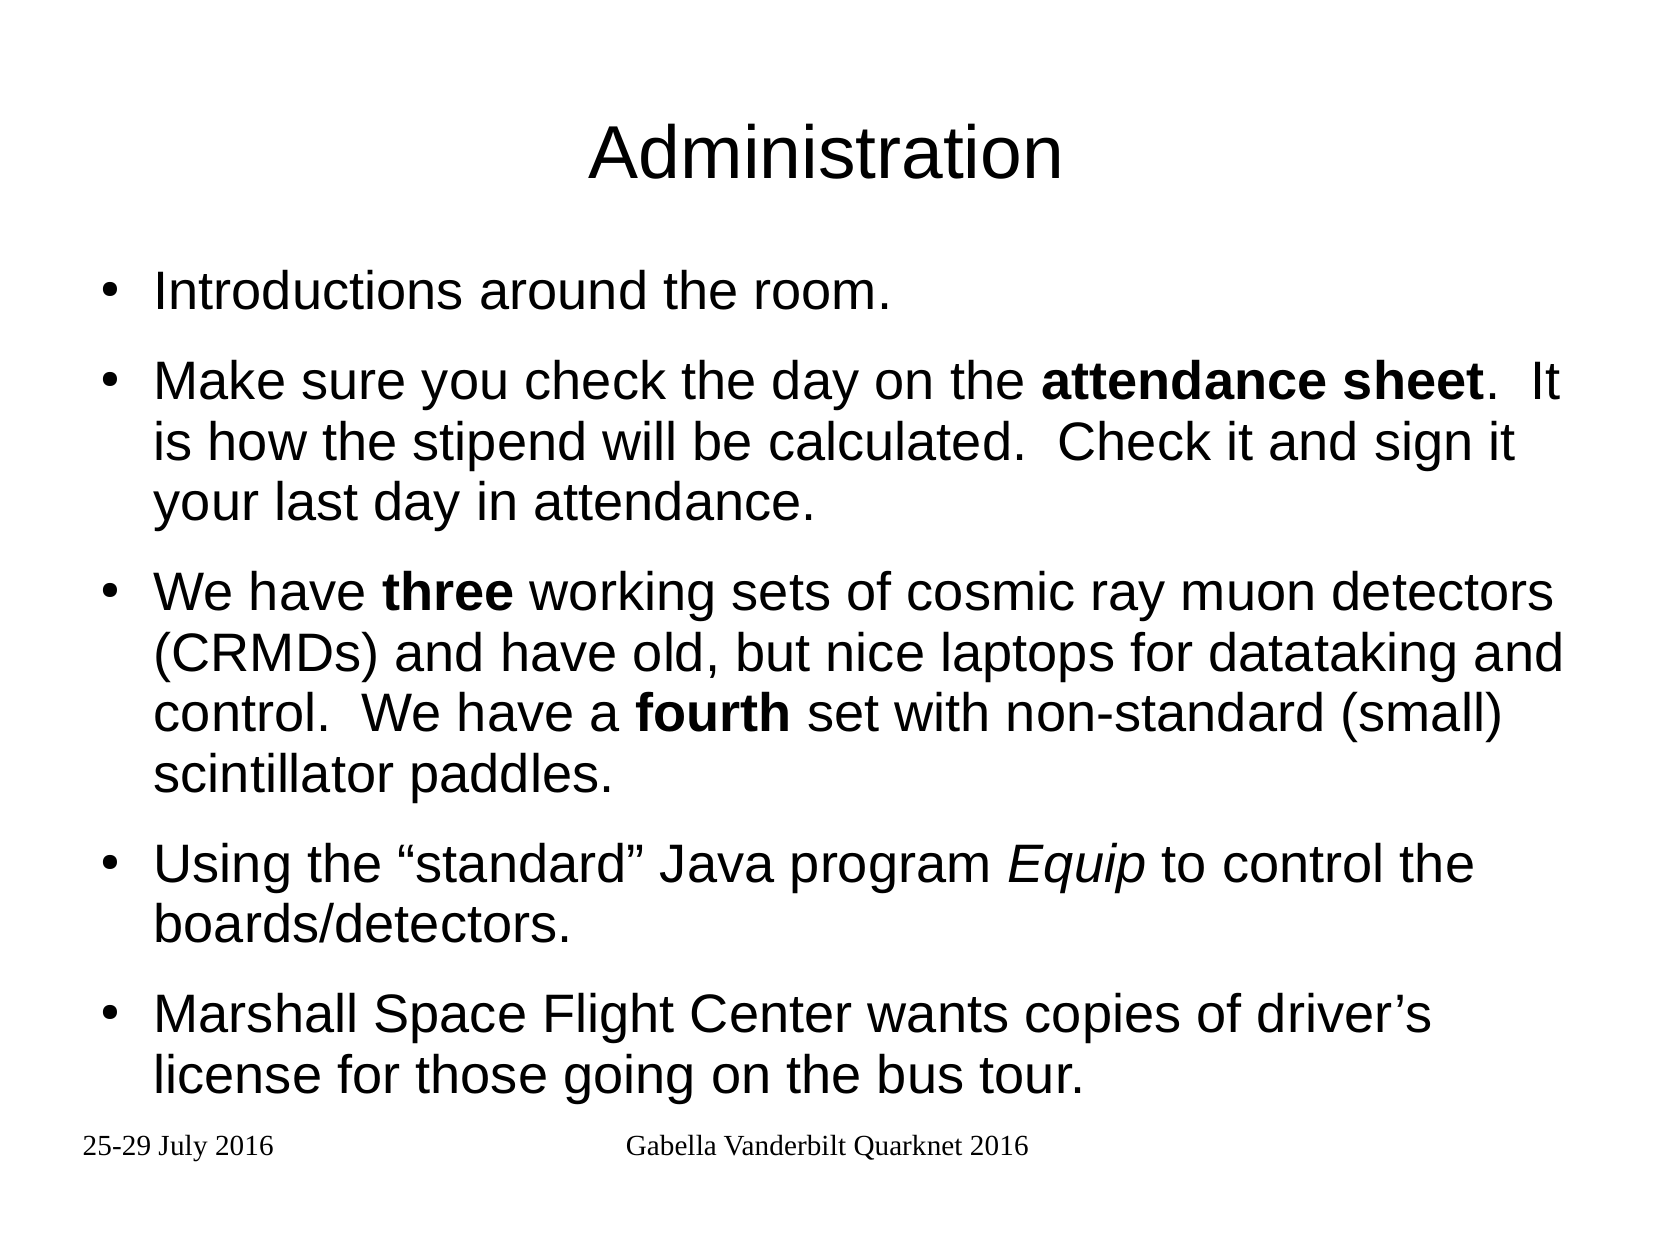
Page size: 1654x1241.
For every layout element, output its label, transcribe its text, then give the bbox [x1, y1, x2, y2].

list Introductions around the room. Make sure you check the day on the attendance sheet. It is how the stipend will be calculated. Check it and sign it your last day in attendance. We have three working sets of cosmic ray muon detectors (CRMDs) and have old, but nice laptops for datataking and control. We have a fourth set with non-standard (small) scintillator paddles. Using the “standard” Java program Equip to control the boards/detectors. Marshall Space Flight Center wants copies of driver’s license for those going on the bus tour. [82, 260, 1571, 1186]
title Administration [82, 49, 1571, 257]
